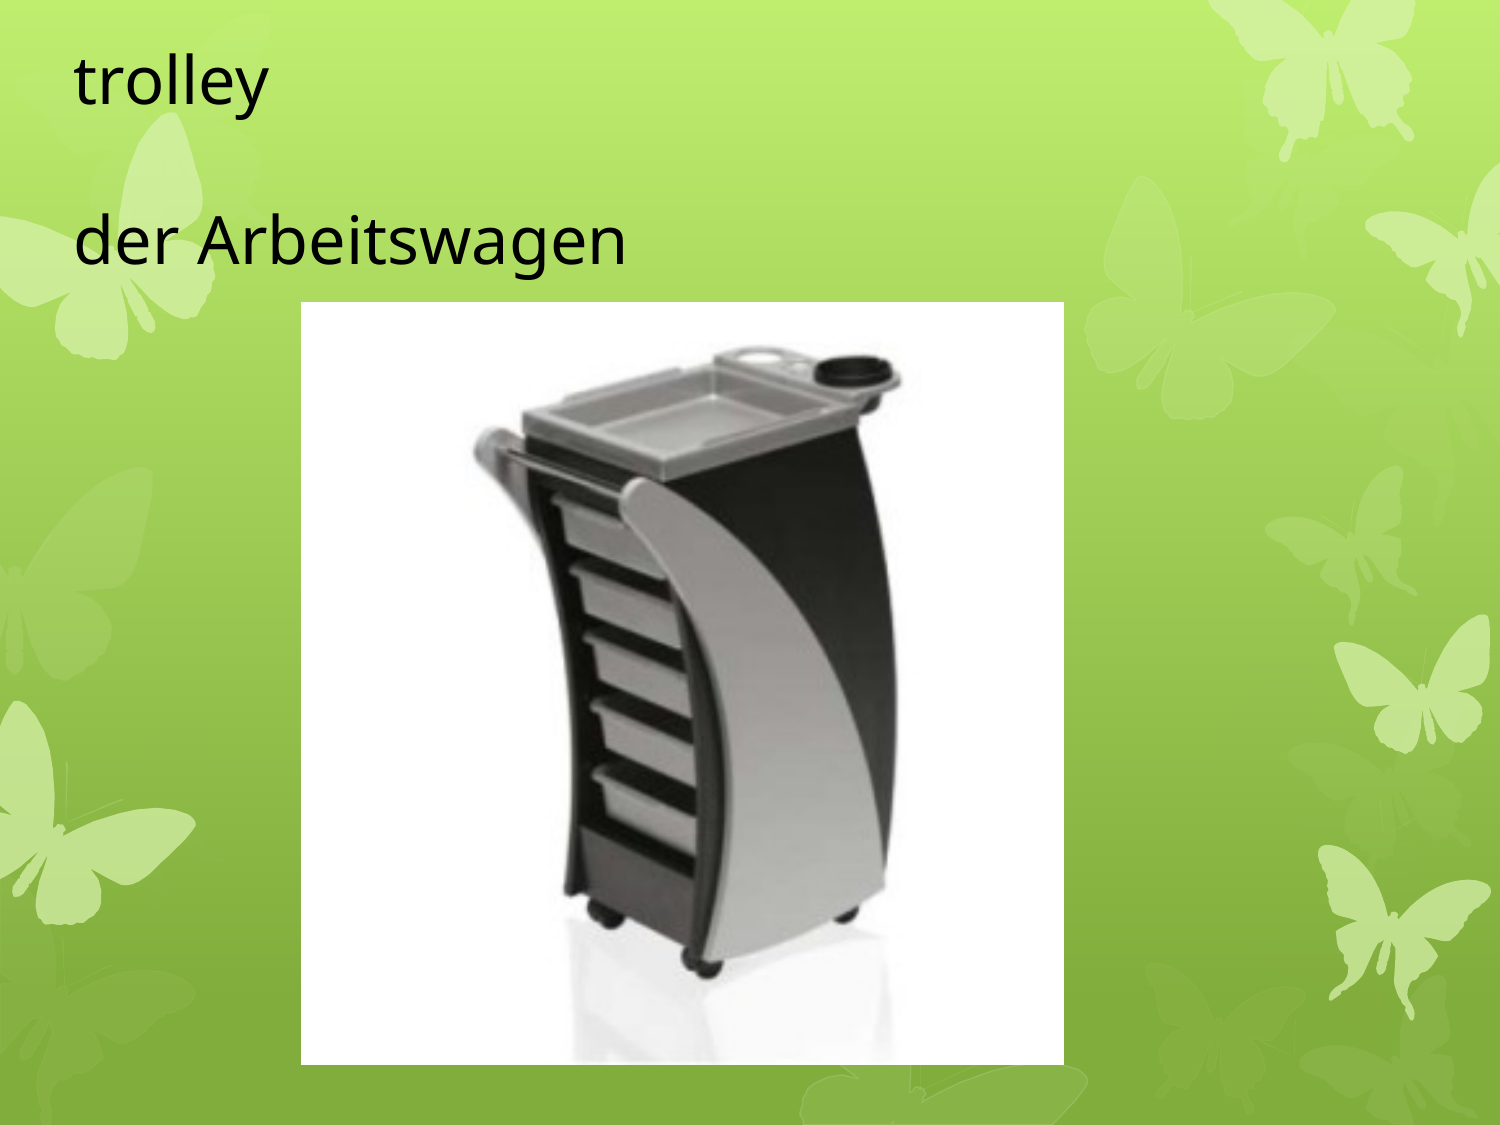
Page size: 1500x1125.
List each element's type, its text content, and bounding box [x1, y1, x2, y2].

picture [301, 302, 1064, 1065]
text_box trolley der Arbeitswagen [59, 30, 645, 286]
